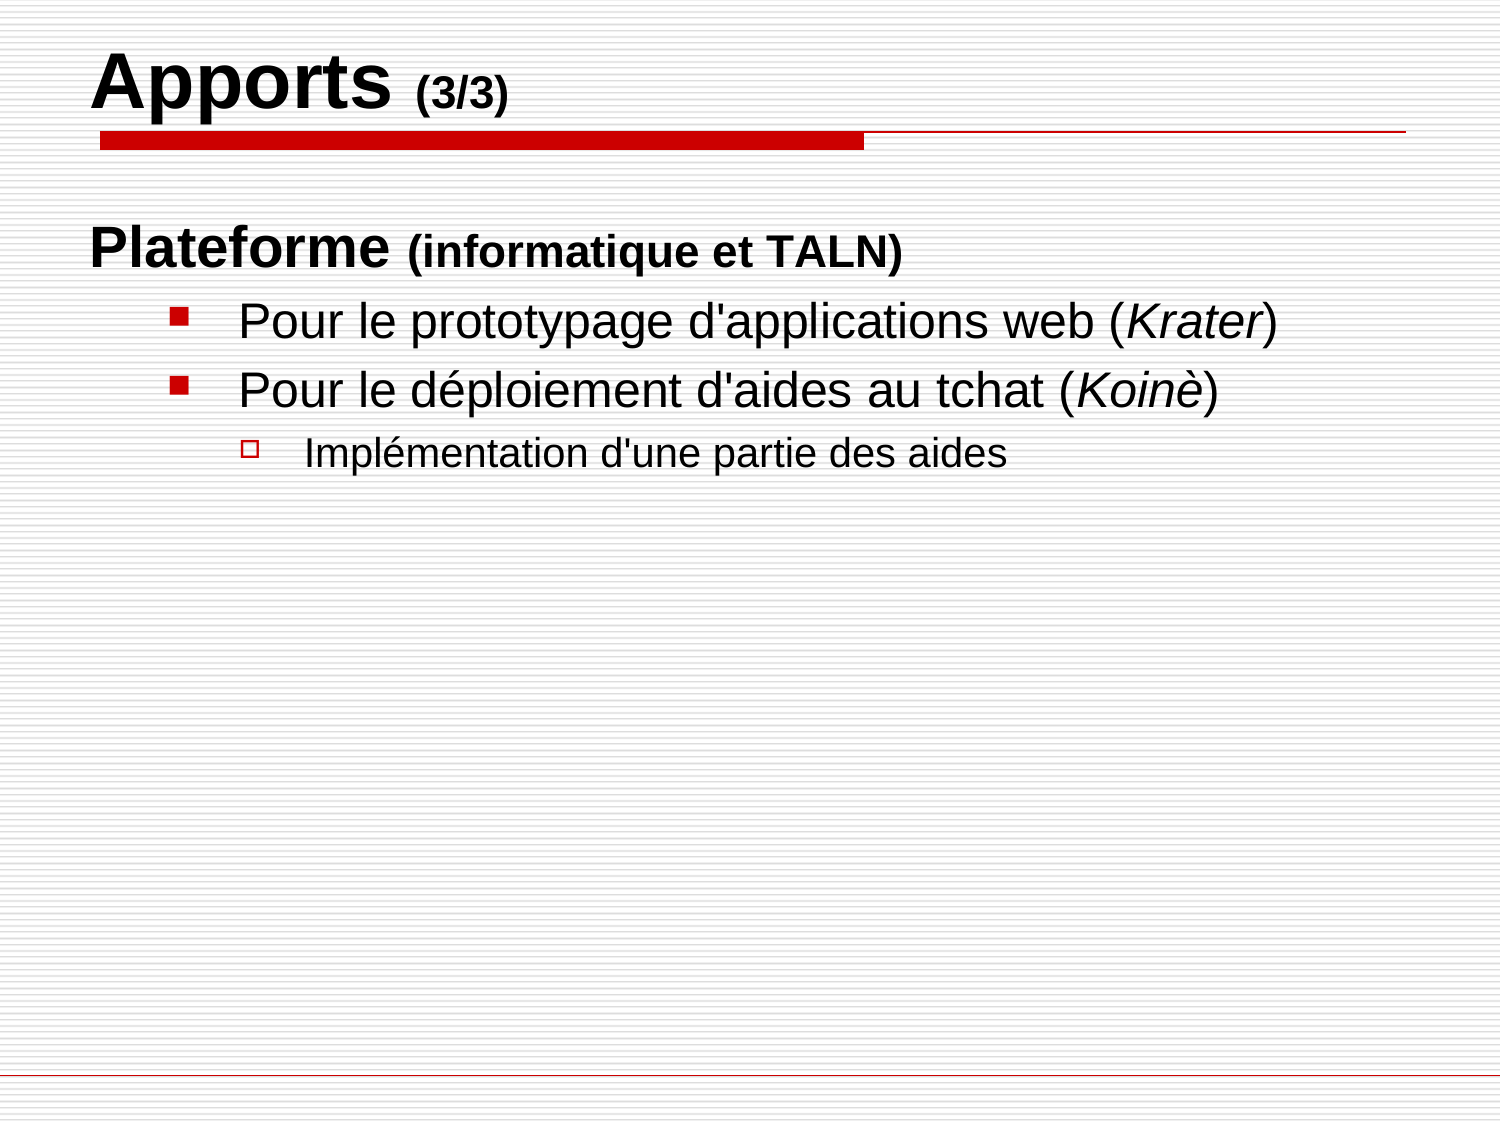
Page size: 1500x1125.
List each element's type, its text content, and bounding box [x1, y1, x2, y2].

list Plateforme (informatique et TALN) Pour le prototypage d'applications web (Krater) Pour le déploiement d'aides au tchat (Koinè) Implémentation d'une partie des aides [75, 206, 1425, 1034]
title Apports (3/3) [75, 29, 1425, 134]
picture [0, 1076, 1500, 1125]
picture [0, 0, 1500, 1075]
